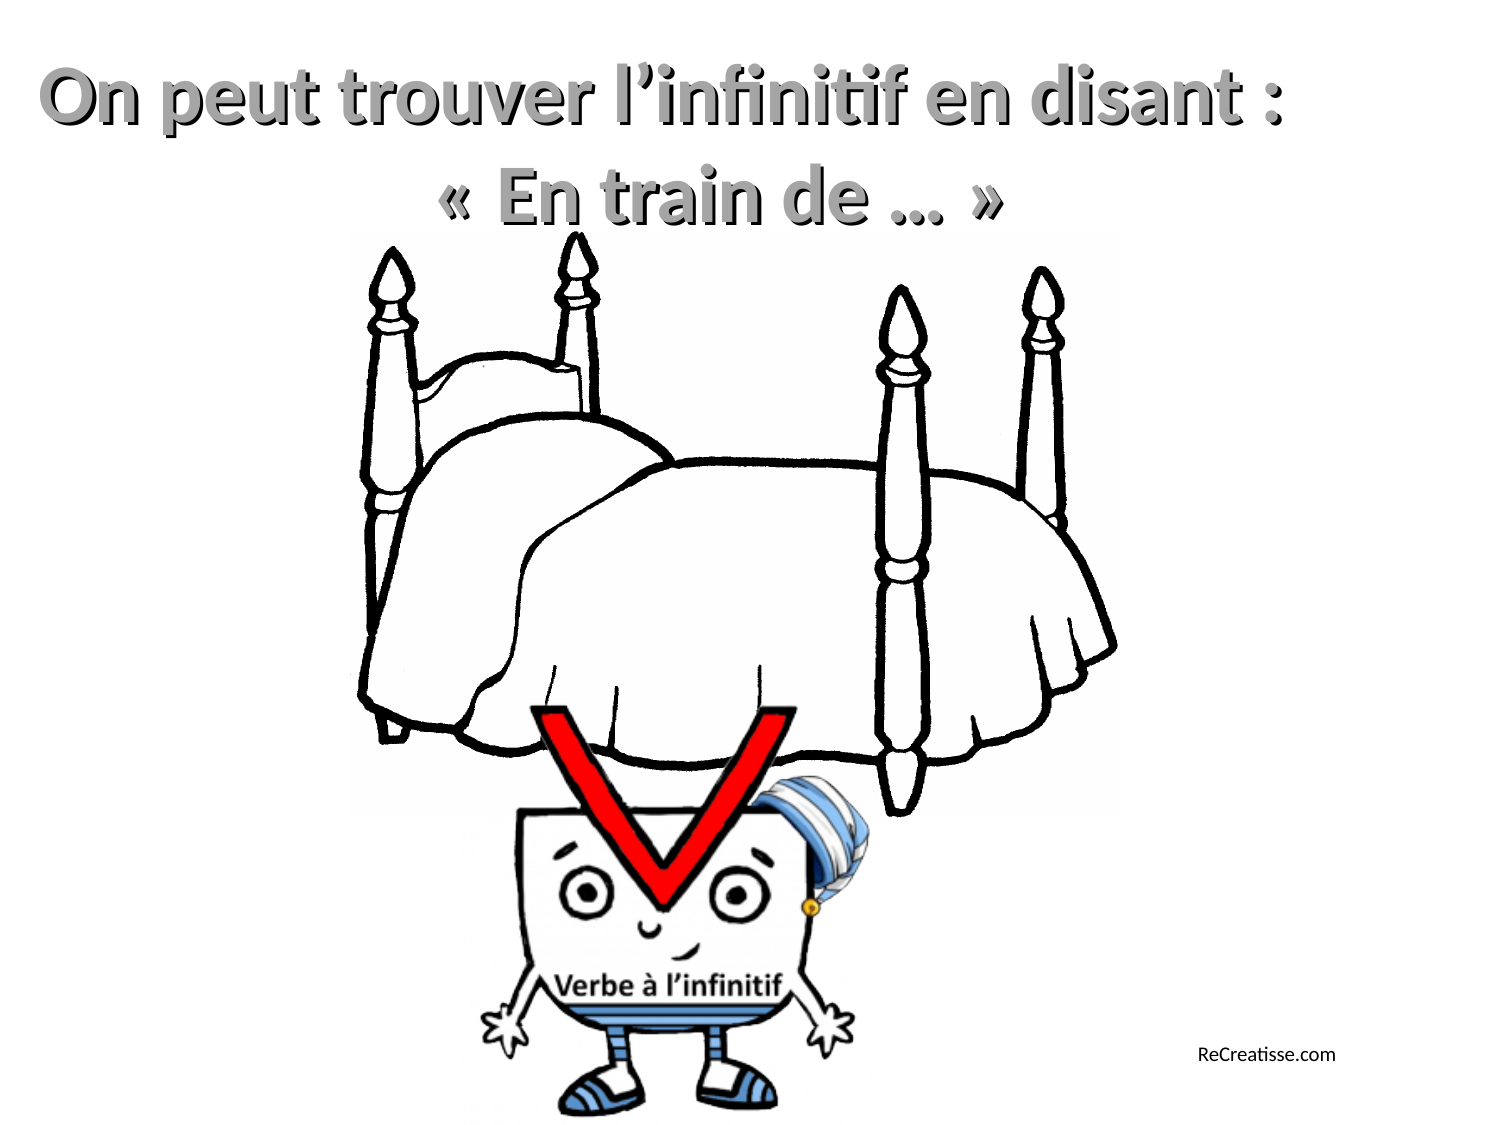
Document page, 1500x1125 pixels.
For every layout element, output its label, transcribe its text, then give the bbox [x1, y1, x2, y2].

text_box ReCreatisse.com [1183, 1033, 1351, 1073]
picture [347, 246, 1121, 1125]
text_box On peut trouver l’infinitif en disant : « En train de … » [24, 31, 1500, 246]
